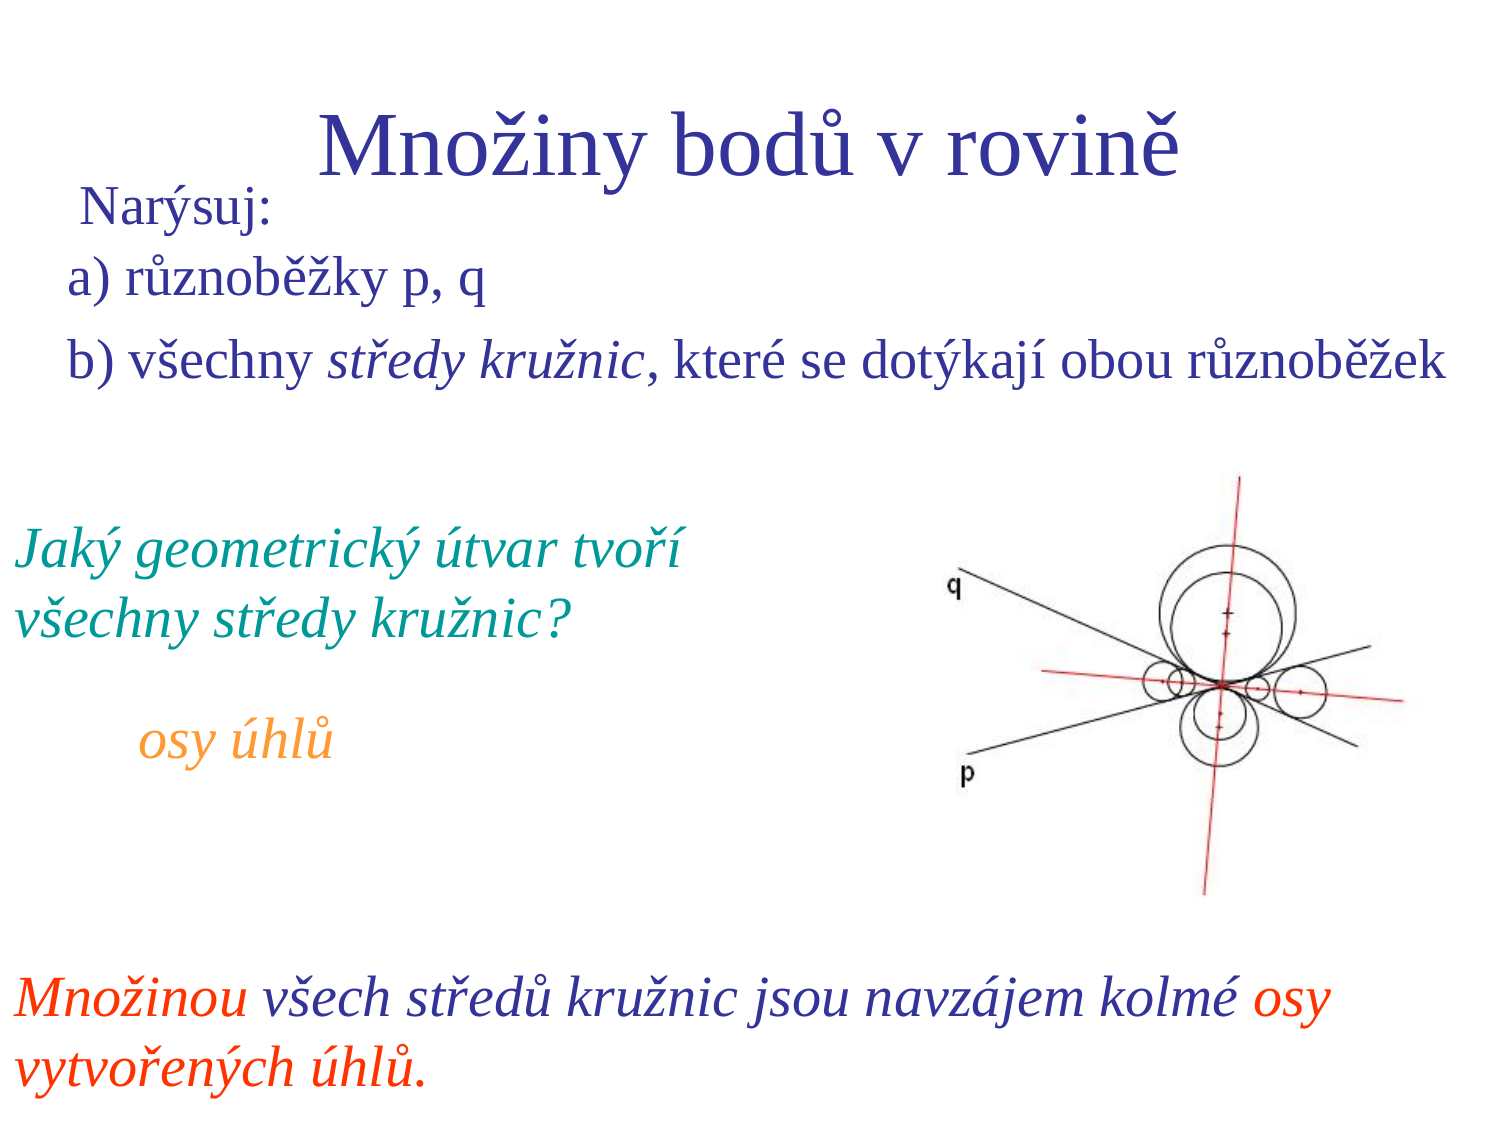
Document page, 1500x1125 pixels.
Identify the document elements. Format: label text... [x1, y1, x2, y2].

text_box a) různoběžky p, q [53, 231, 680, 314]
text_box Množinou všech středů kružnic jsou navzájem kolmé osy vytvořených úhlů. [0, 950, 1500, 1107]
text_box osy úhlů [123, 692, 538, 778]
picture [868, 397, 1441, 970]
title Množiny bodů v rovině [75, 45, 1426, 233]
text_box b) všechny středy kružnic, které se dotýkají obou různoběžek [53, 314, 1500, 398]
text_box Jaký geometrický útvar tvoří všechny středy kružnic? [0, 501, 774, 658]
text_box Narýsuj: [64, 160, 691, 244]
